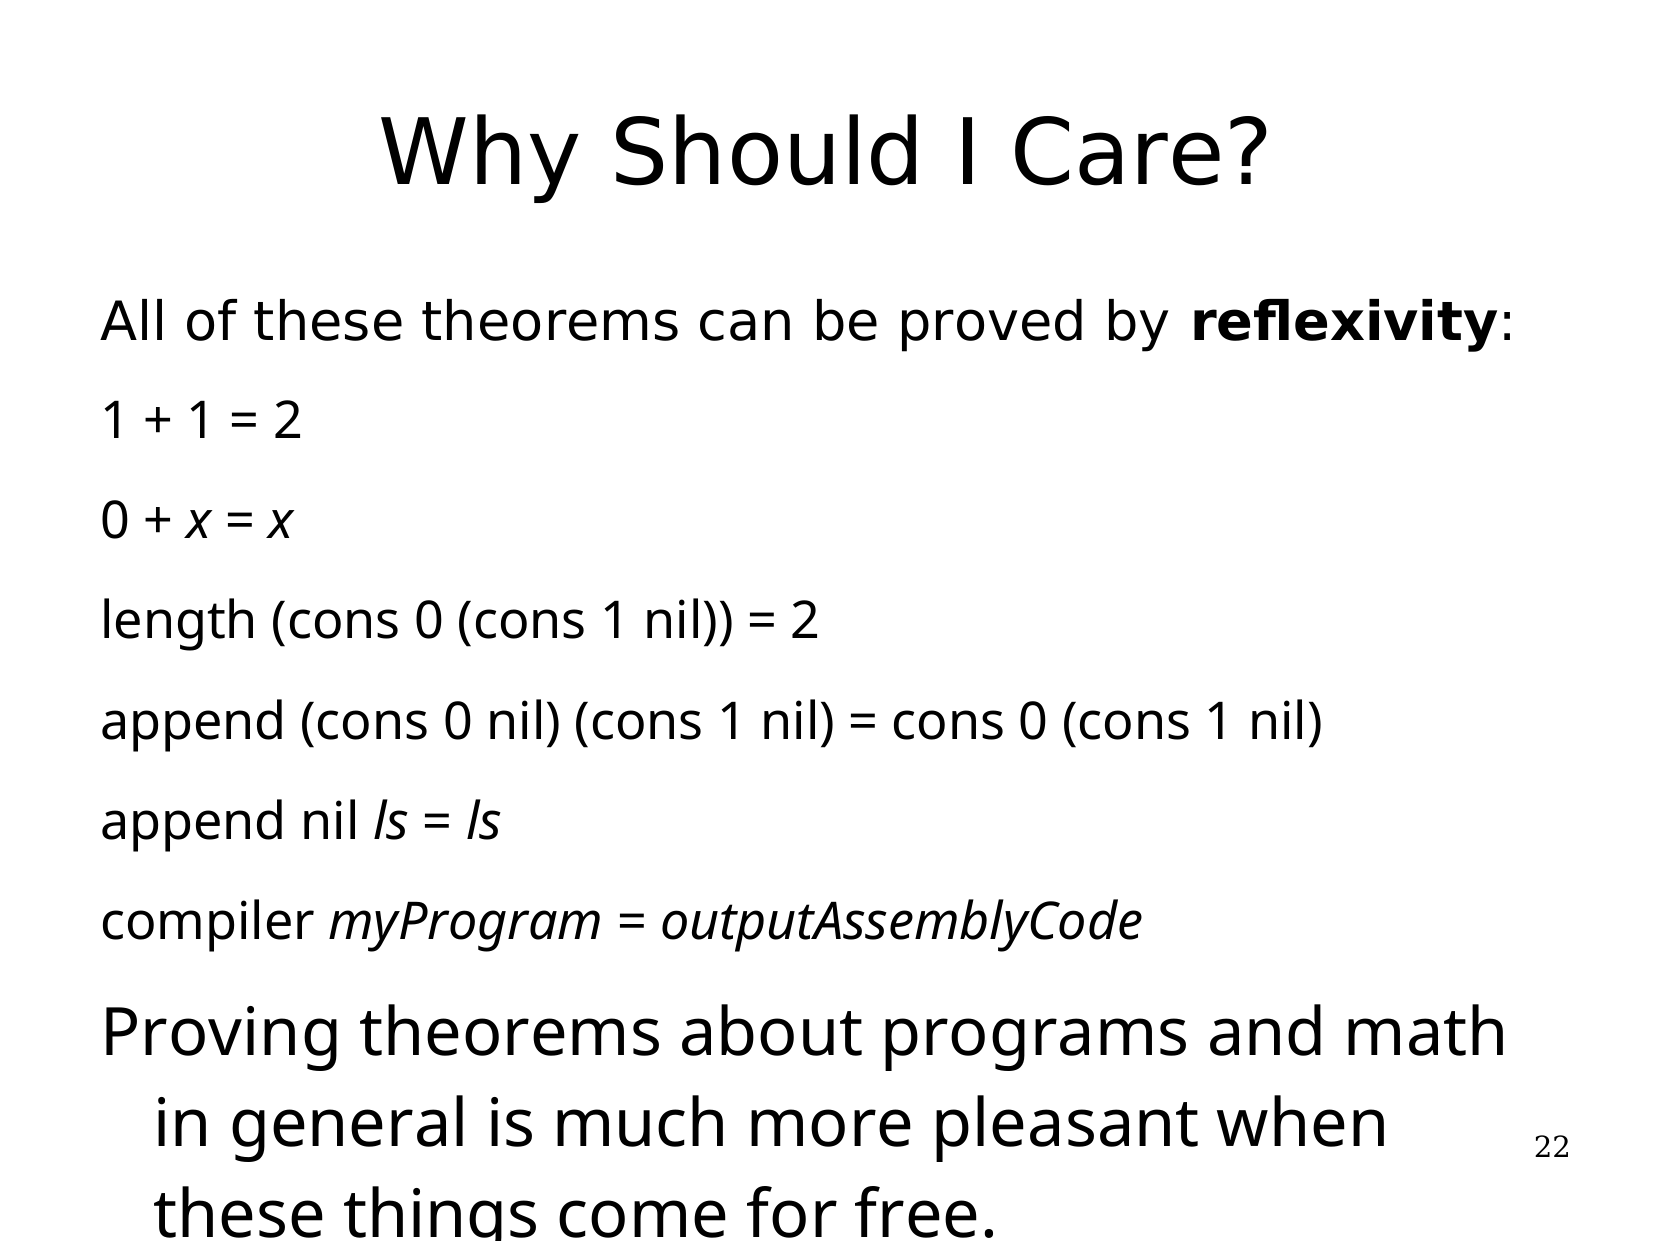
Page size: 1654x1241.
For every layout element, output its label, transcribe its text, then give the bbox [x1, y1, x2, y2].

list All of these theorems can be proved by reflexivity: 1 + 1 = 2 0 + x = x length (cons 0 (cons 1 nil)) = 2 append (cons 0 nil) (cons 1 nil) = cons 0 (cons 1 nil) append nil ls = ls compiler myProgram = outputAssemblyCode Proving theorems about programs and math in general is much more pleasant when these things come for free. [82, 290, 1571, 1211]
title Why Should I Care? [82, 49, 1571, 257]
